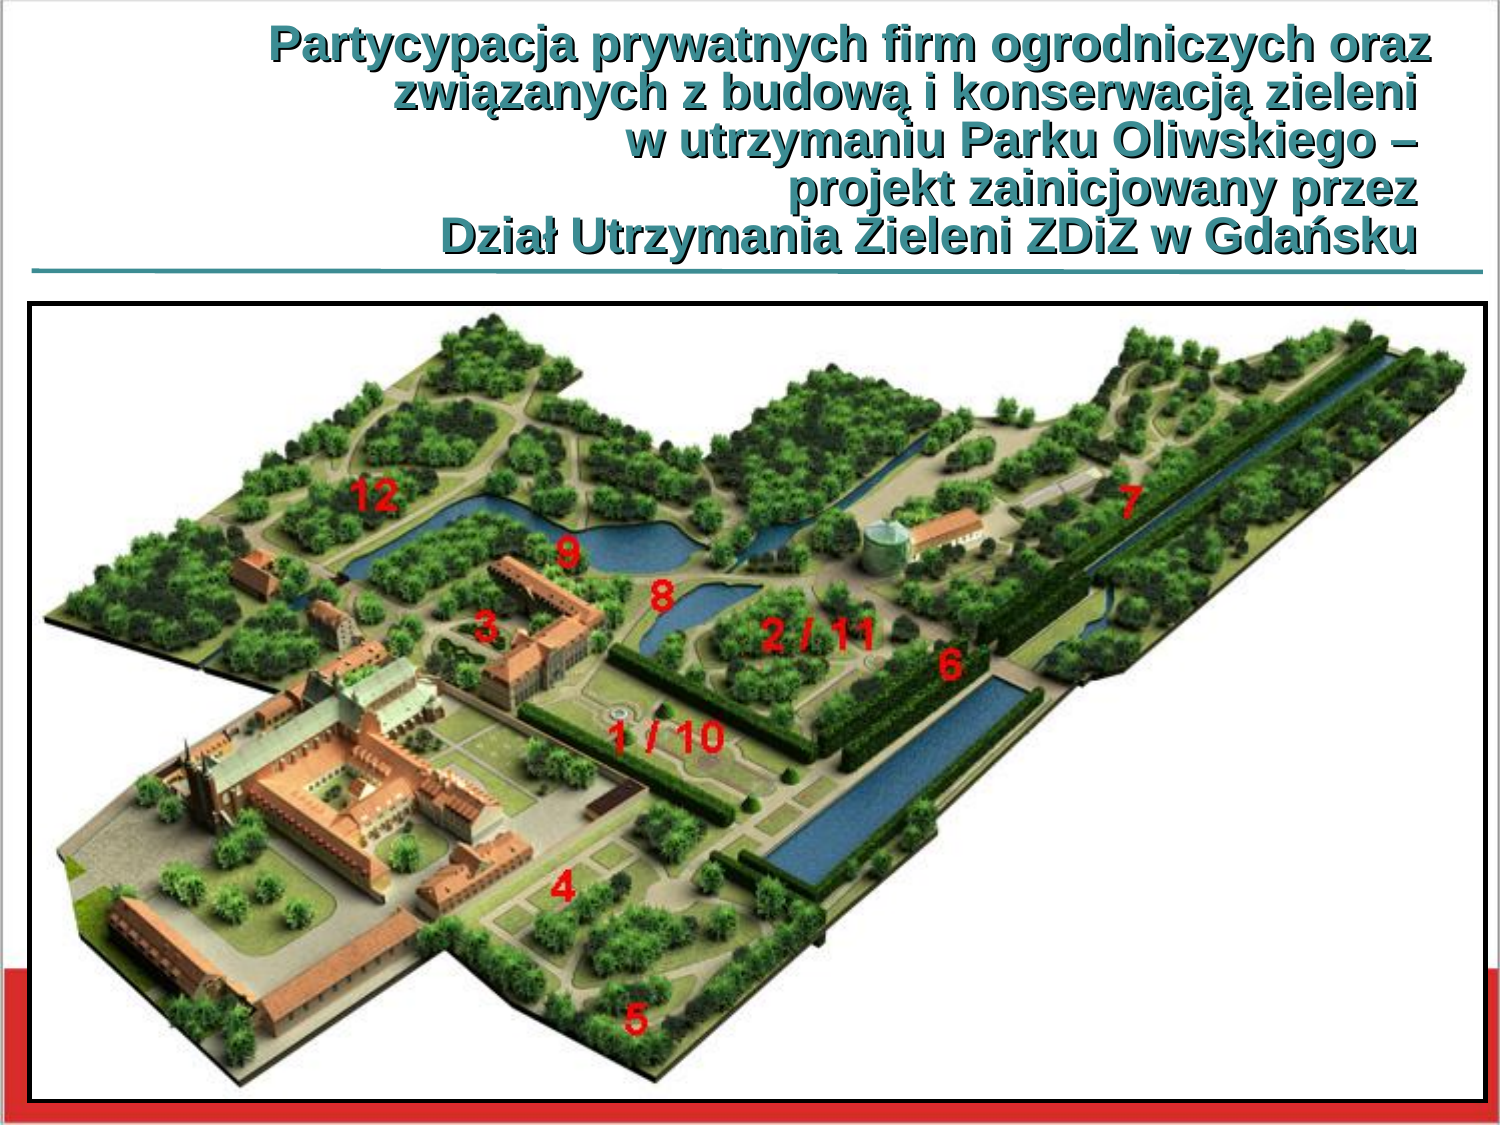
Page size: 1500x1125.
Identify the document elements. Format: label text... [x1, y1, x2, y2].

picture [0, 0, 1500, 1125]
text_box Partycypacja prywatnych firm ogrodniczych oraz związanych z budową i konserwacją zieleni w utrzymaniu Parku Oliwskiego – projekt zainicjowany przez Dział Utrzymania Zieleni ZDiZ w Gdańsku [53, 14, 1447, 269]
